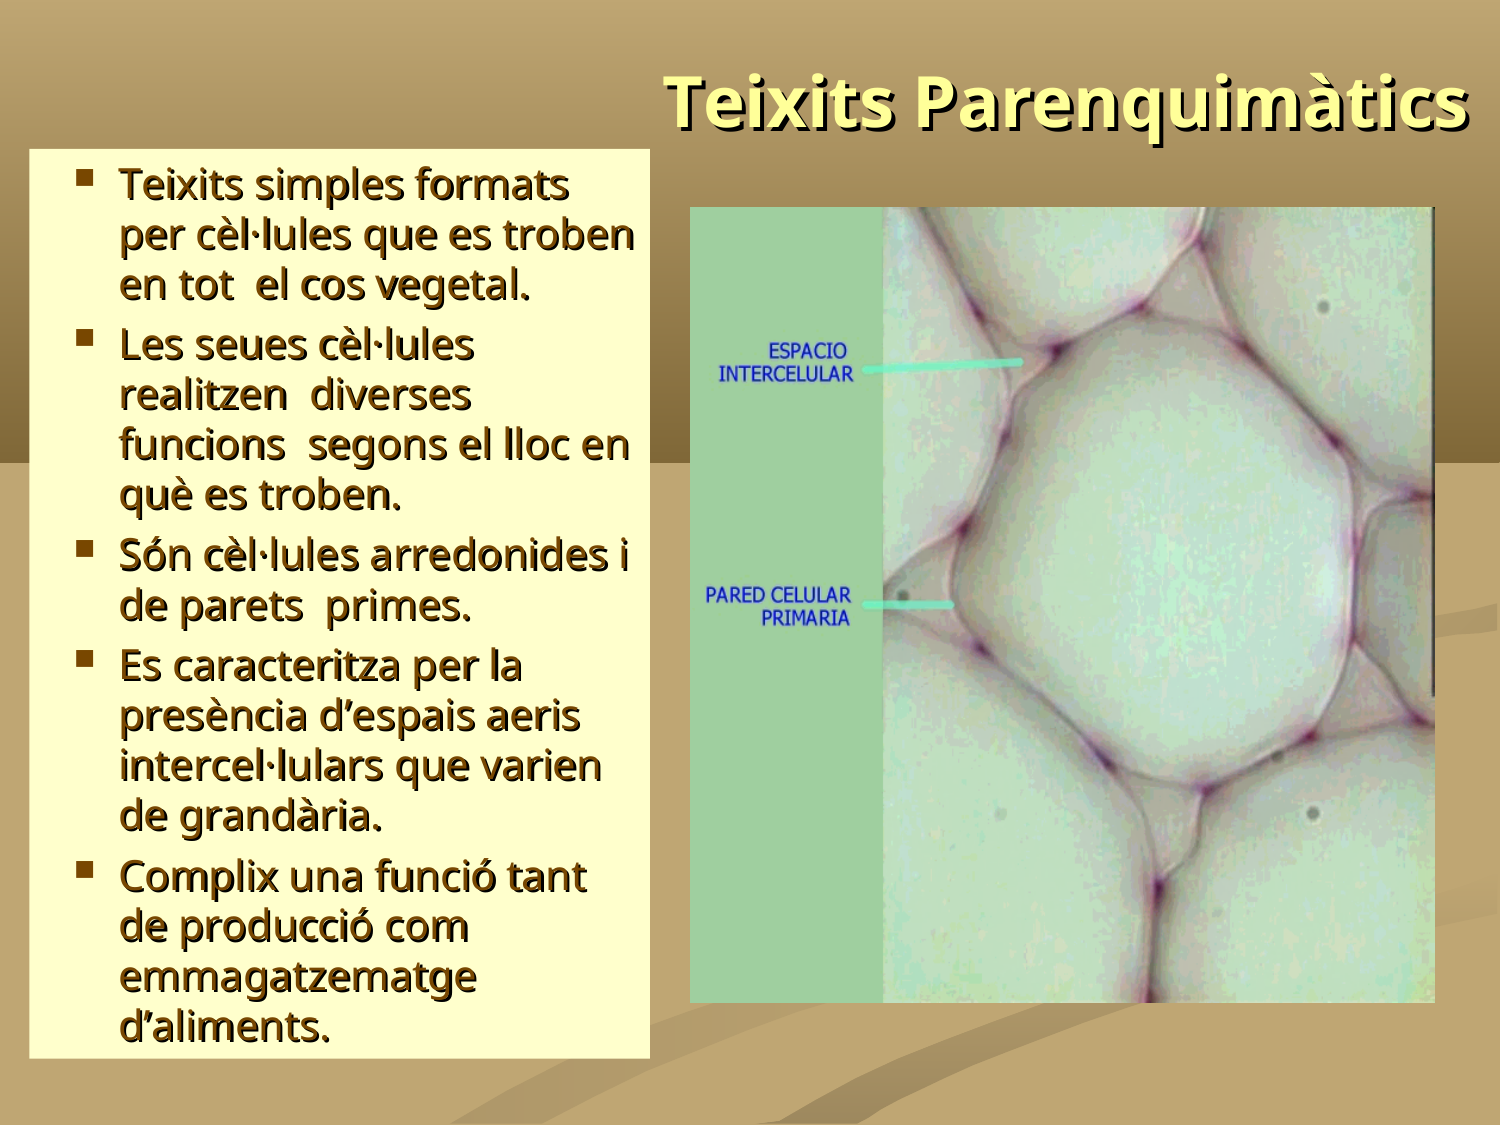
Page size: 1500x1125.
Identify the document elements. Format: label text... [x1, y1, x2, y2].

text_box [690, 208, 1435, 1003]
title Teixits Parenquimàtics [631, 42, 1500, 156]
list Teixits simples formats per cèl·lules que es troben en tot el cos vegetal. Les seues cèl·lules realitzen diverses funcions segons el lloc en què es troben. Són cèl·lules arredonides i de parets primes. Es caracteritza per la presència d’espais aeris intercel·lulars que varien de grandària. Complix una funció tant de producció com emmagatzematge d’aliments. [29, 148, 650, 1059]
